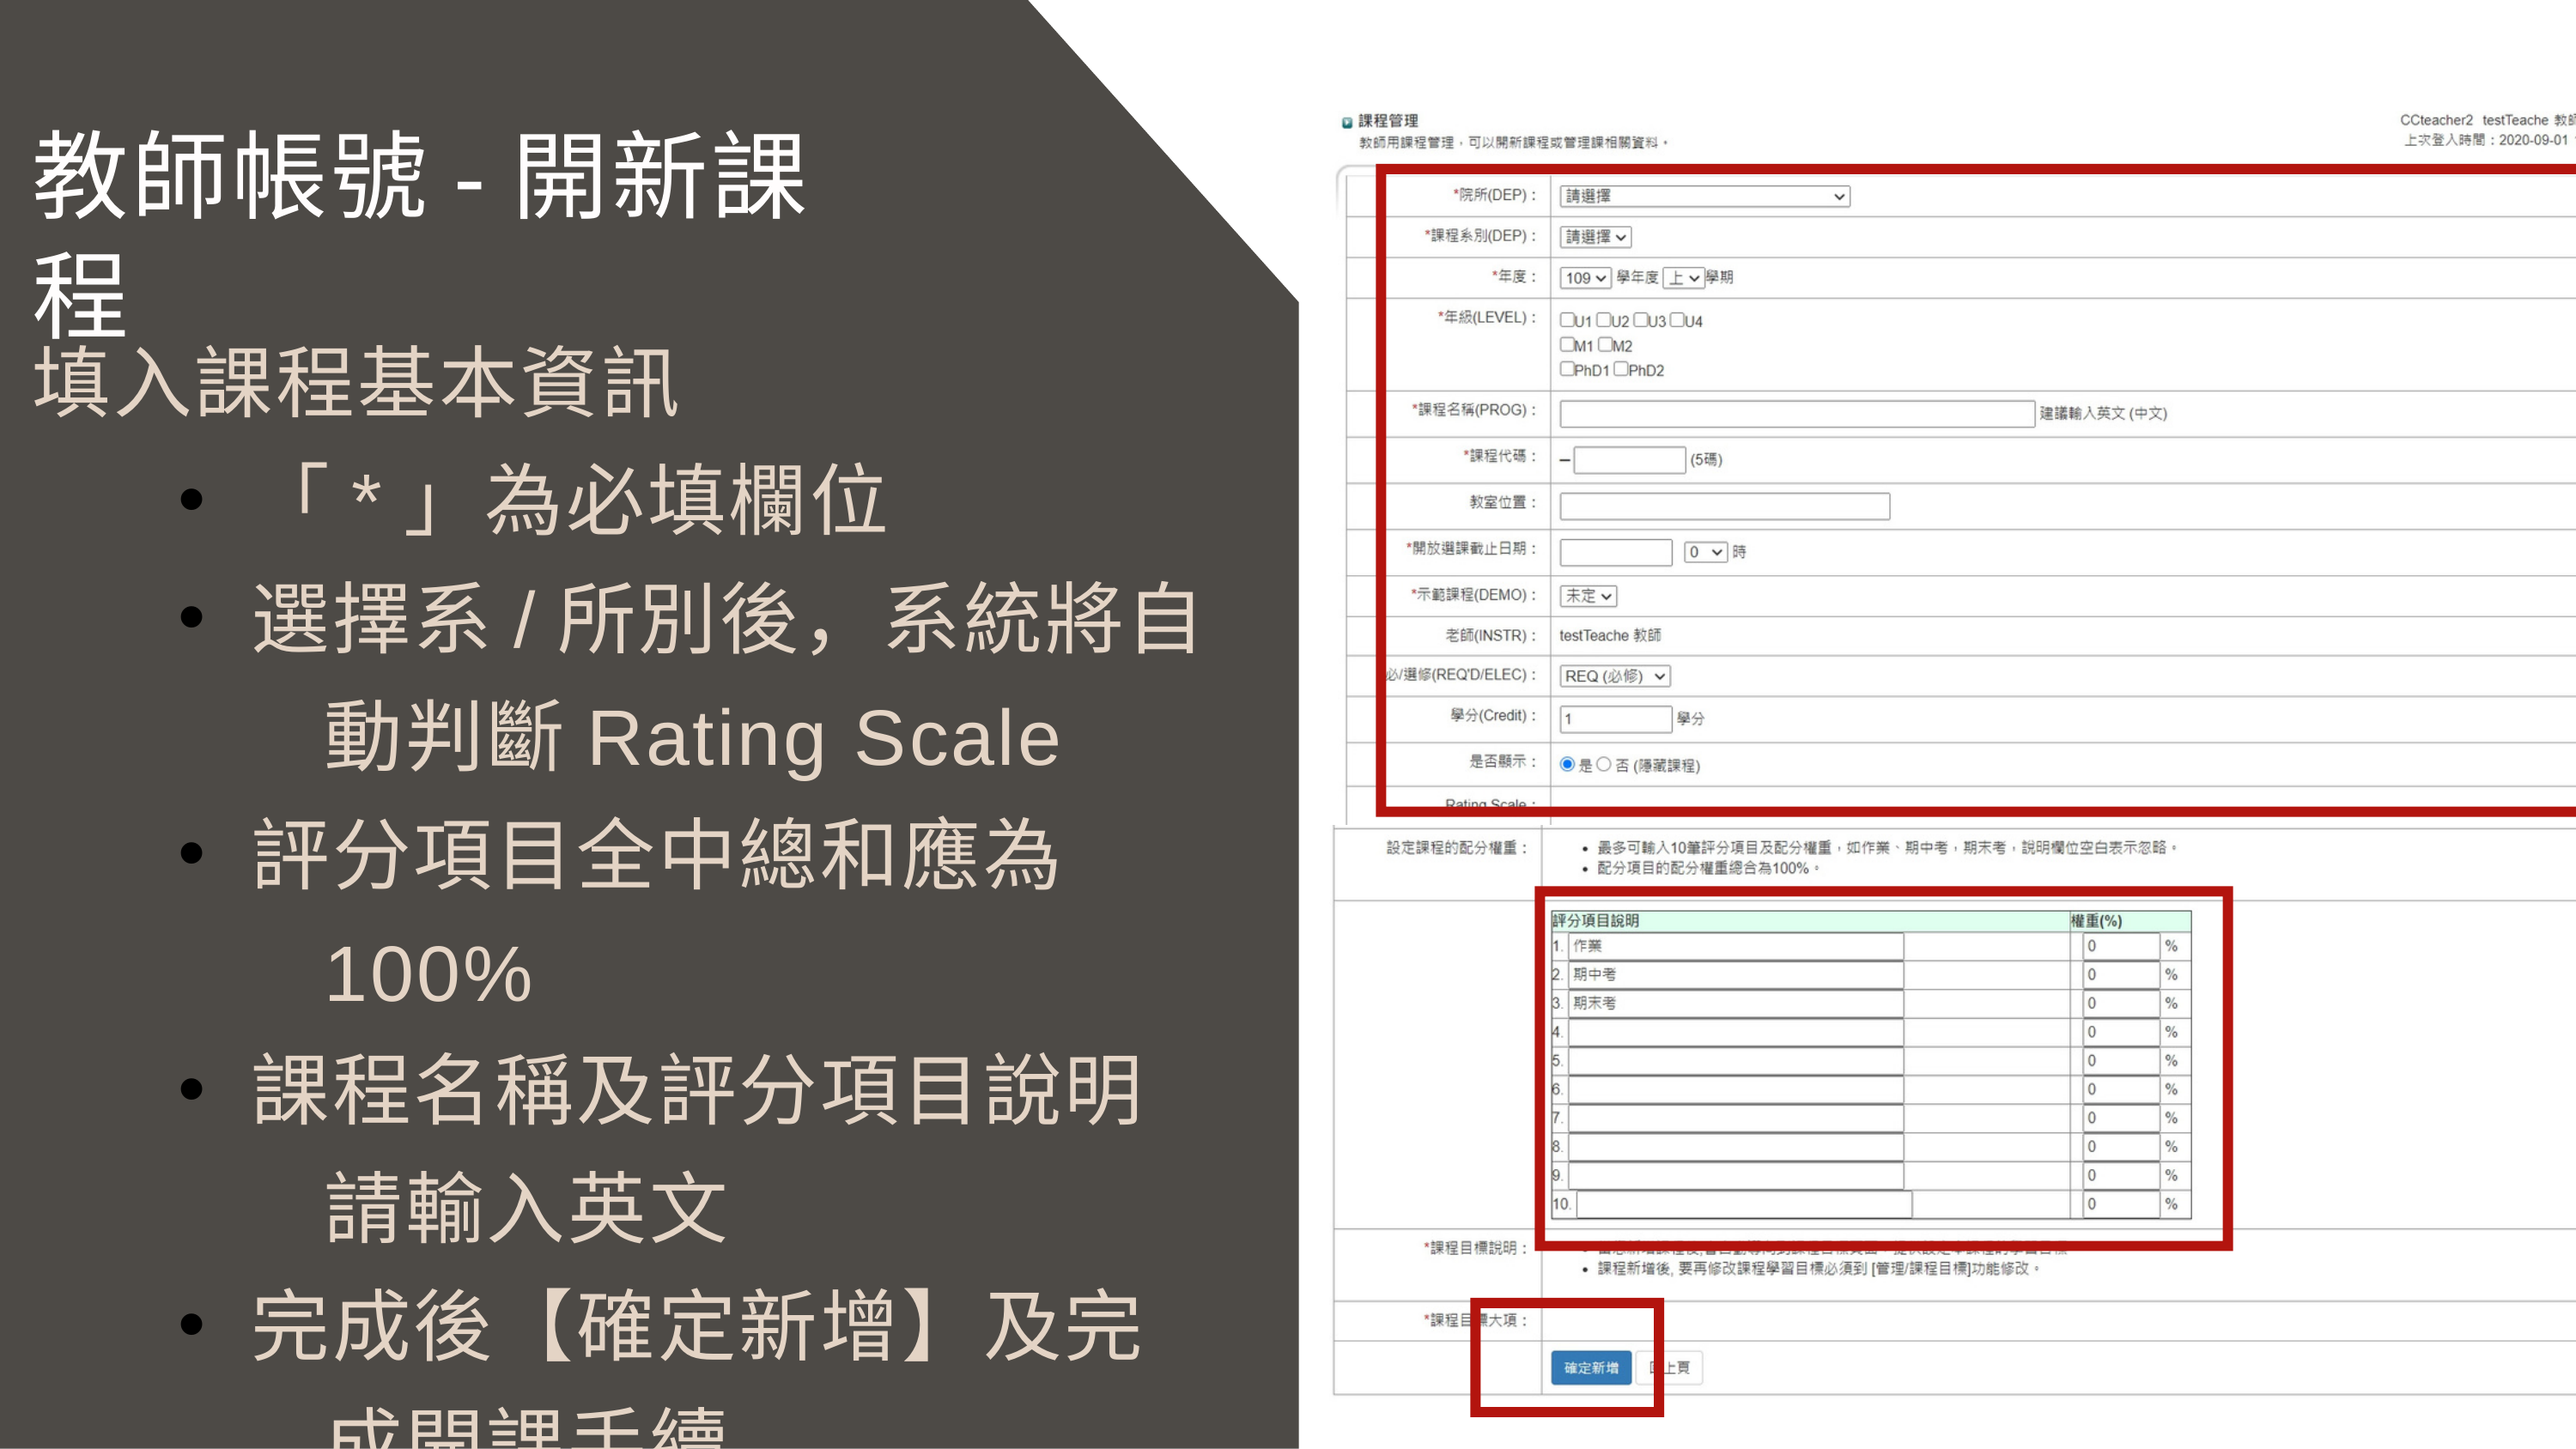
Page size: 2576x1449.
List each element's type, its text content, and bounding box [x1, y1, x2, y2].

text_box [453, 1426, 471, 1433]
text_box 填入課程基本資訊 「*」為必填欄位 選擇系/所別後，系統將自動判斷Rating Scale 評分項目全中總和應為100% 課程名稱及評分項目說明請輸入英文 完成後【確定新增】及完成開課手續 [32, 309, 1216, 1372]
text_box [418, 1426, 435, 1433]
text_box [0, 0, 1299, 1449]
text_box [1376, 163, 2576, 817]
text_box [340, 1426, 370, 1449]
picture [1481, 1308, 1654, 1402]
text_box [526, 1428, 537, 1436]
text_box [542, 1416, 553, 1423]
text_box [542, 1428, 553, 1436]
text_box 教師帳號-開新課程 [32, 111, 881, 233]
text_box [526, 1416, 537, 1423]
text_box [340, 1442, 355, 1449]
text_box [418, 1415, 435, 1422]
picture [1329, 111, 2576, 1402]
text_box [1534, 886, 2233, 1252]
text_box [453, 1415, 471, 1422]
picture [1387, 174, 2576, 806]
text_box [1470, 1297, 1665, 1417]
